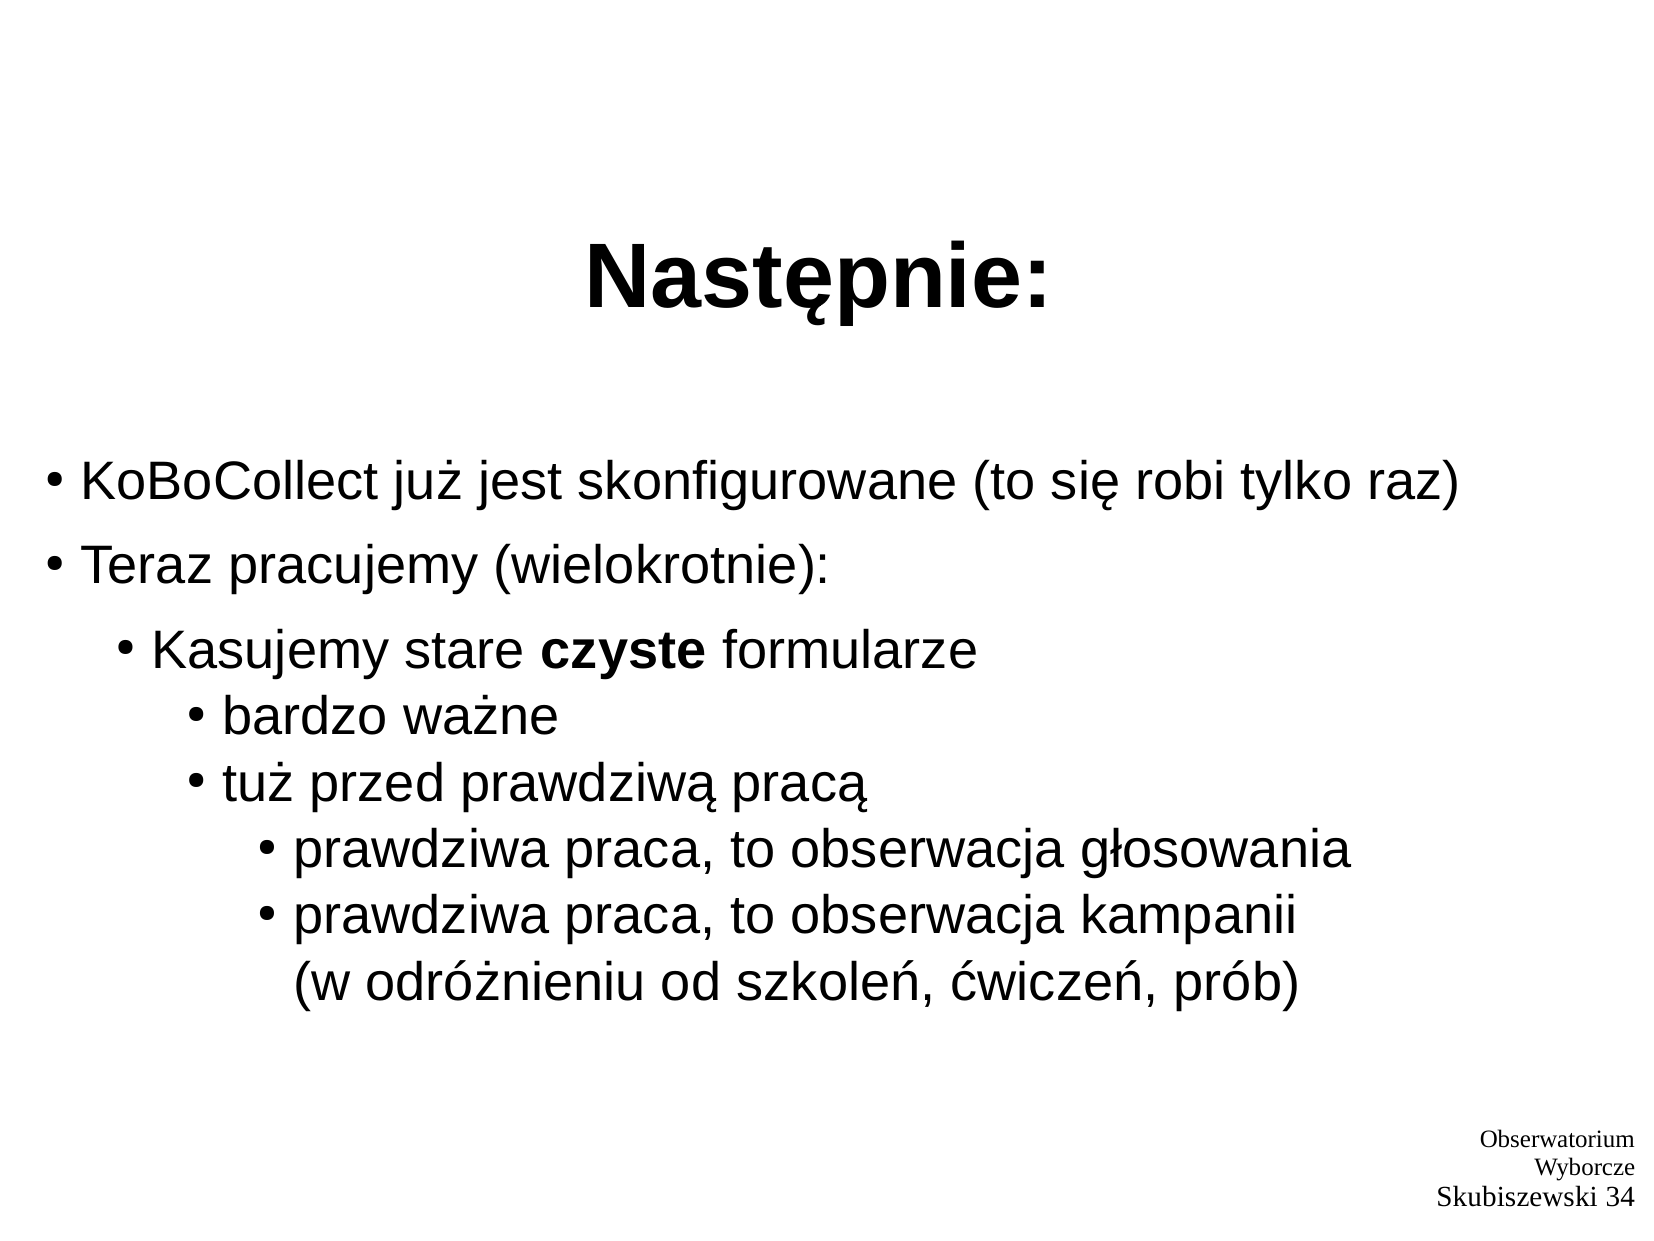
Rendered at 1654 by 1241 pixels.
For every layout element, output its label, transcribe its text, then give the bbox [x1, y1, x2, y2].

title Następnie: [75, 225, 1564, 361]
list KoBoCollect już jest skonfigurowane (to się robi tylko raz) Teraz pracujemy (wielokrotnie): Kasujemy stare czyste formularze bardzo ważne tuż przed prawdziwą pracą prawdziwa praca, to obserwacja głosowania prawdziwa praca, to obserwacja kampanii (w odróżnieniu od szkoleń, ćwiczeń, prób) [45, 30, 1598, 1186]
